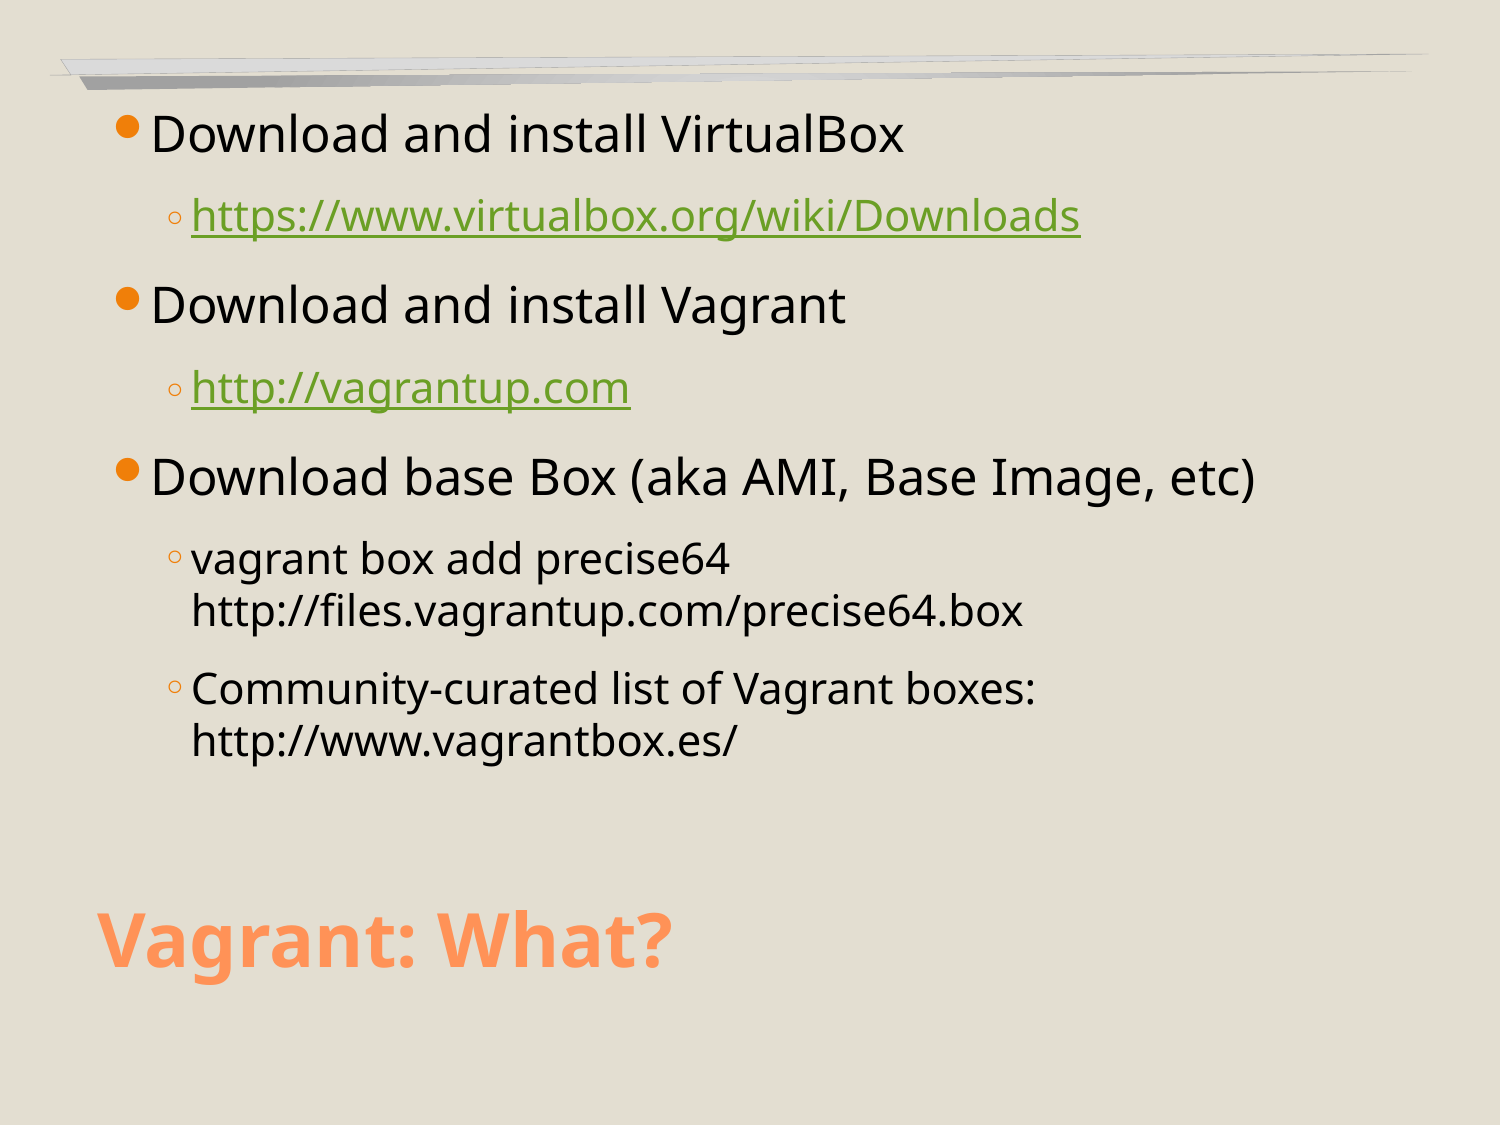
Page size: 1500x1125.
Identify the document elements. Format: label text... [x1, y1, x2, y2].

title Vagrant: What? [82, 817, 1425, 990]
list Download and install VirtualBox https://www.virtualbox.org/wiki/Downloads Download and install Vagrant http://vagrantup.com Download base Box (aka AMI, Base Image, etc) vagrant box add precise64 http://files.vagrantup.com/precise64.box Community-curated list of Vagrant boxes: http://www.vagrantbox.es/ [82, 86, 1425, 774]
